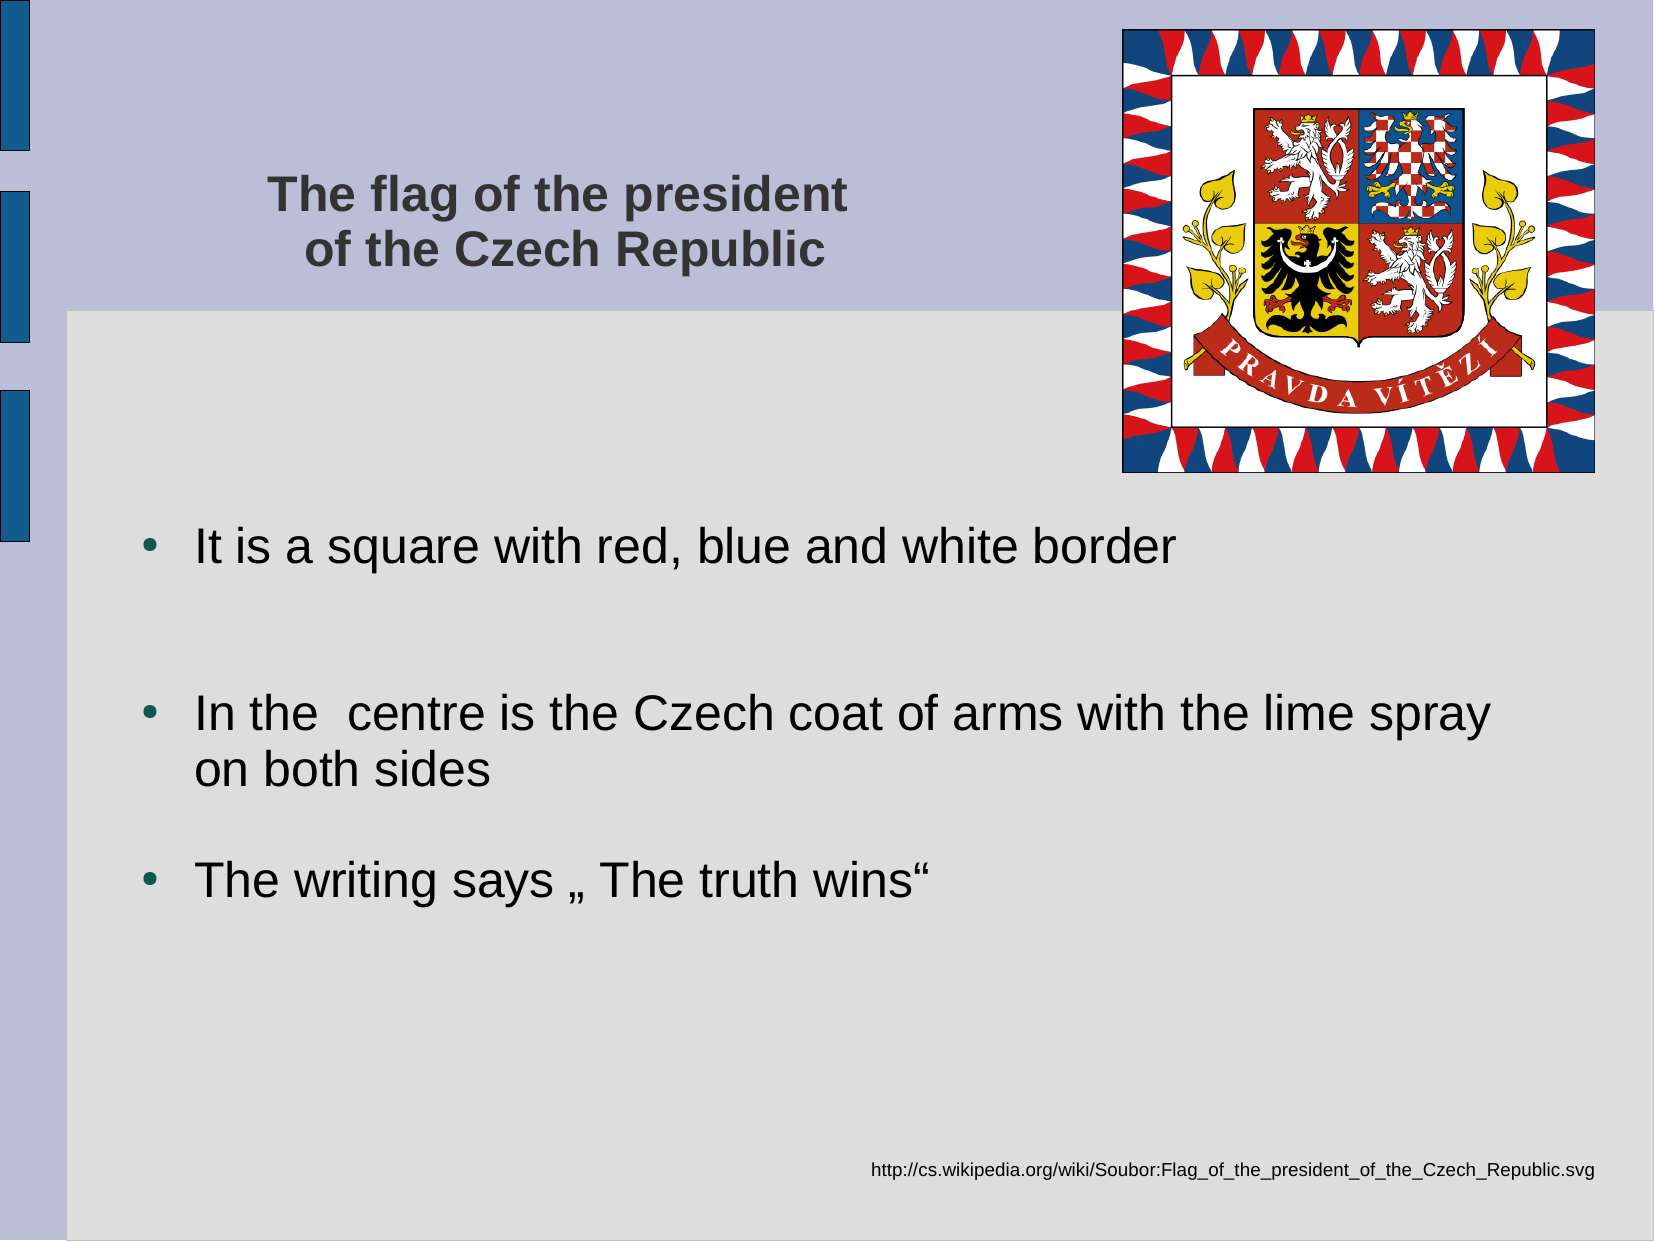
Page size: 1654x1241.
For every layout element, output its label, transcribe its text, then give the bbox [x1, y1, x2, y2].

title The flag of the president of the Czech Republic [0, 118, 1122, 326]
text_box http://cs.wikipedia.org/wiki/Soubor:Flag_of_the_president_of_the_Czech_Republic.svg [856, 1151, 1625, 1209]
list It is a square with red, blue and white border In the centre is the Czech coat of arms with the lime spray on both sides The writing says „ The truth wins“ [123, 517, 1536, 1241]
picture [1122, 29, 1595, 473]
